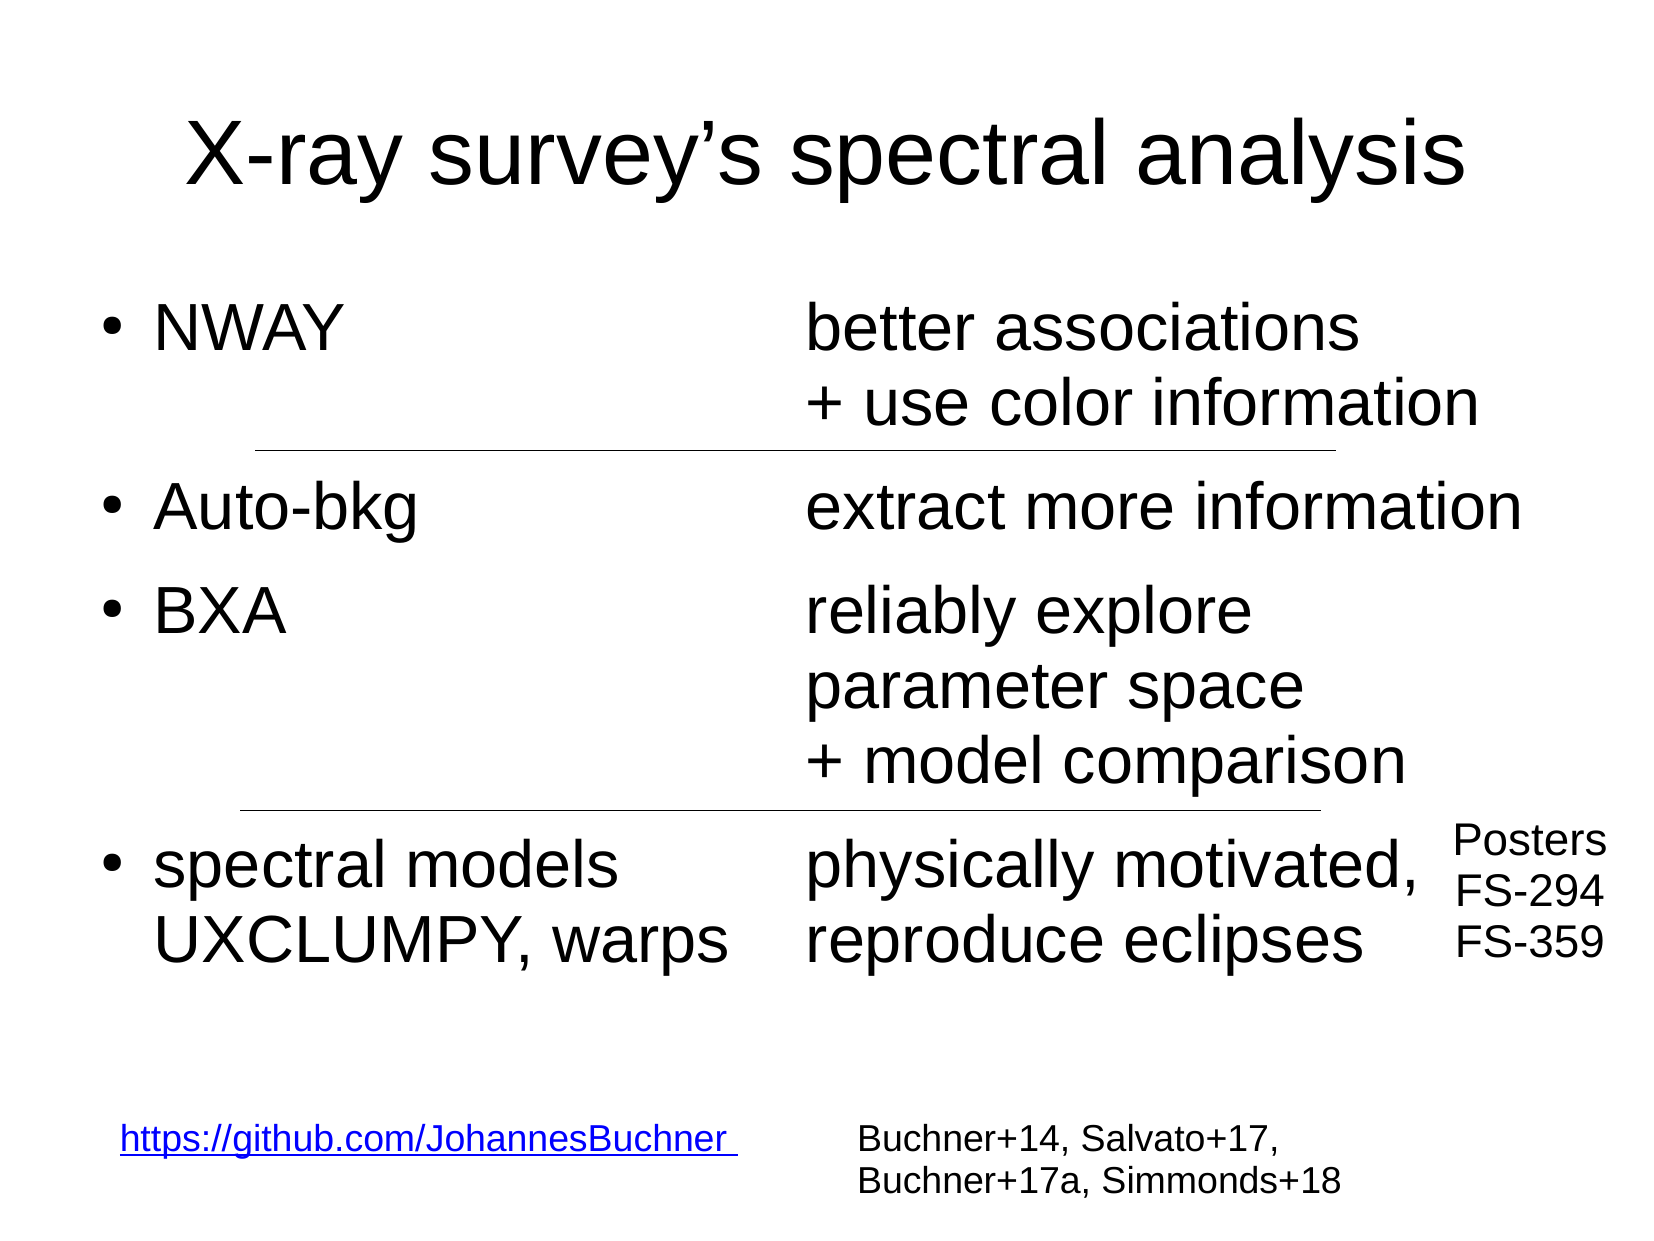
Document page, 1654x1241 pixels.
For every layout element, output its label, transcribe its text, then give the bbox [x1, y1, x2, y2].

title X-ray survey’s spectral analysis [82, 49, 1571, 257]
list better associations + use color information extract more information reliably explore parameter space + model comparison physically motivated, reproduce eclipses [735, 290, 1571, 1010]
text_box https://github.com/JohannesBuchner [105, 1110, 811, 1167]
list NWAY Auto-bkg BXA spectral models UXCLUMPY, warps [82, 290, 735, 1010]
text_box Posters FS-294 FS-359 [1571, 806, 1654, 991]
text_box Buchner+14, Salvato+17, Buchner+17a, Simmonds+18 [842, 1110, 1593, 1209]
